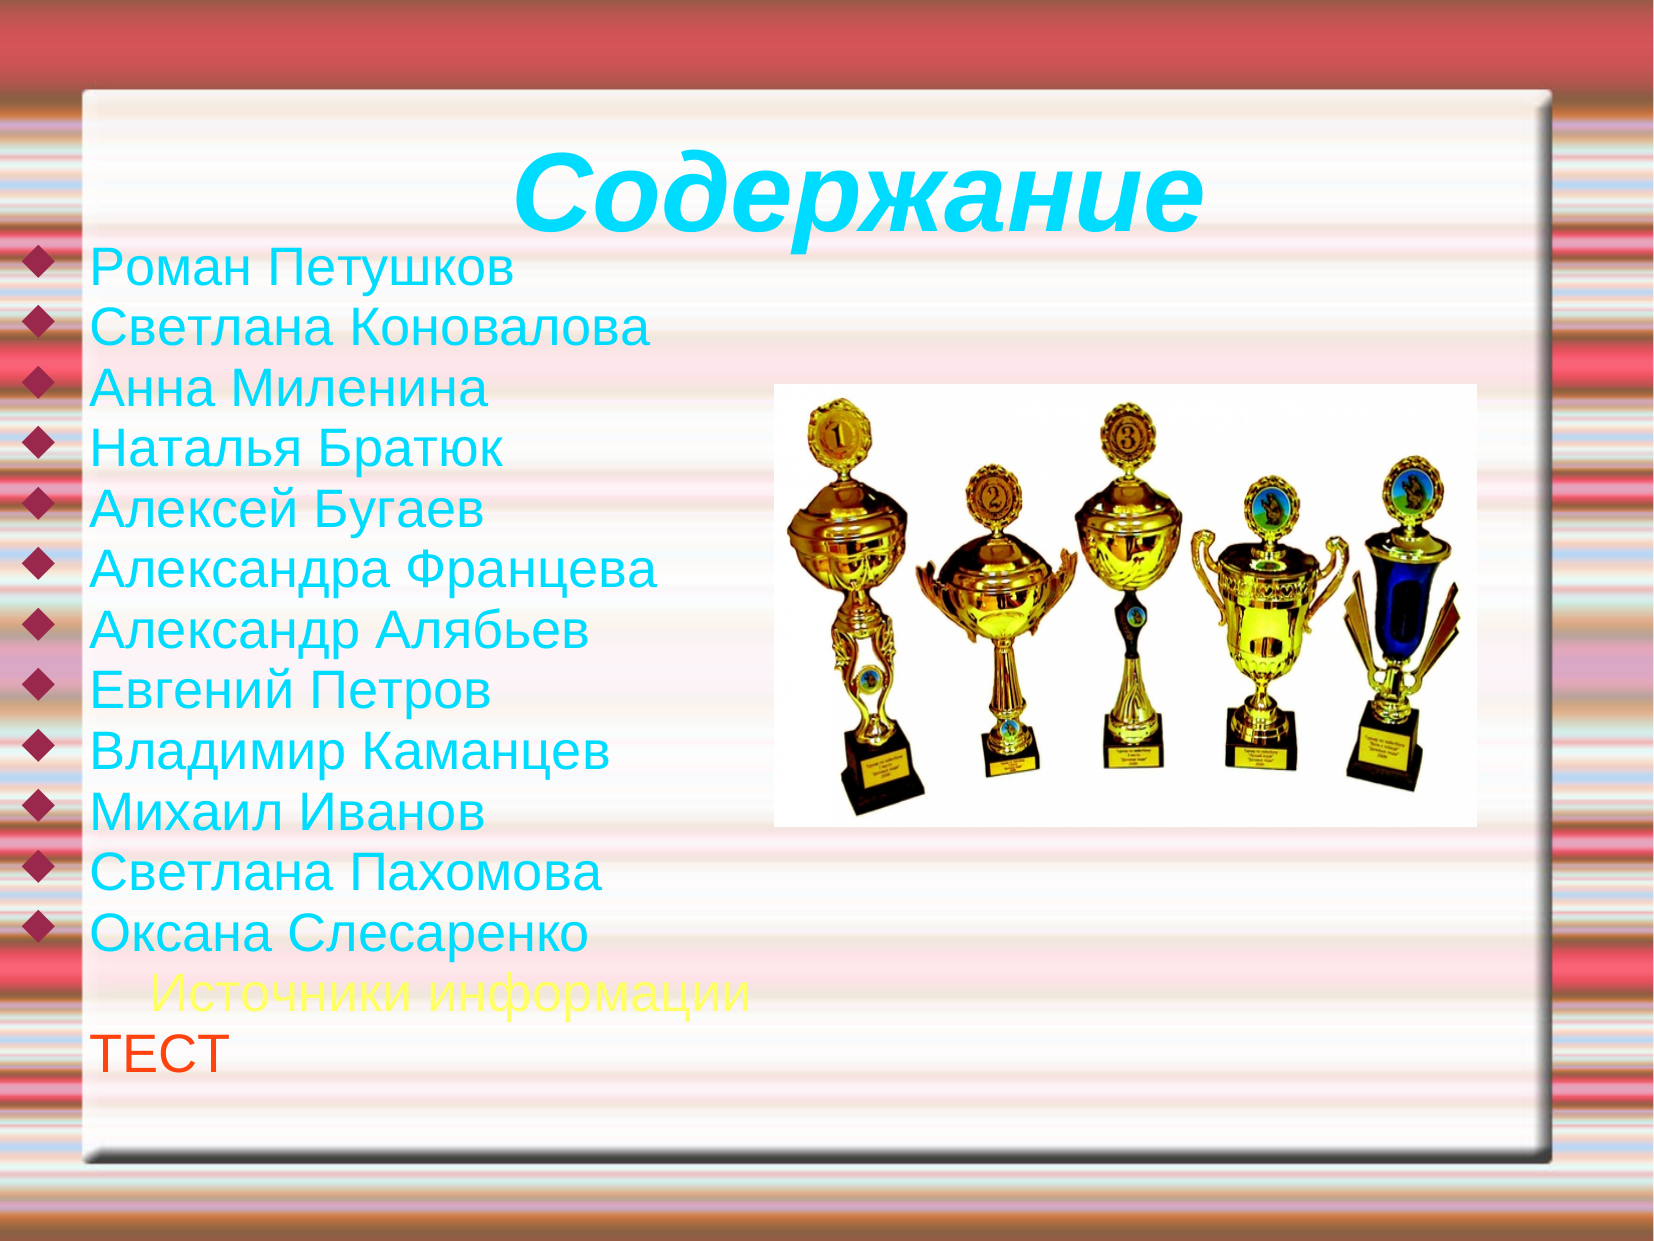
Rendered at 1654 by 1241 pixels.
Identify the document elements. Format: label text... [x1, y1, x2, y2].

list Роман Петушков Светлана Коновалова Анна Миленина Наталья Братюк Алексей Бугаев Александра Францева Александр Алябьев Евгений Петров Владимир Каманцев Михаил Иванов Светлана Пахомова Оксана Слесаренко Источники информации ТЕСТ [6, 236, 798, 1152]
title Содержание [152, 88, 1565, 296]
picture [0, 0, 1654, 1241]
